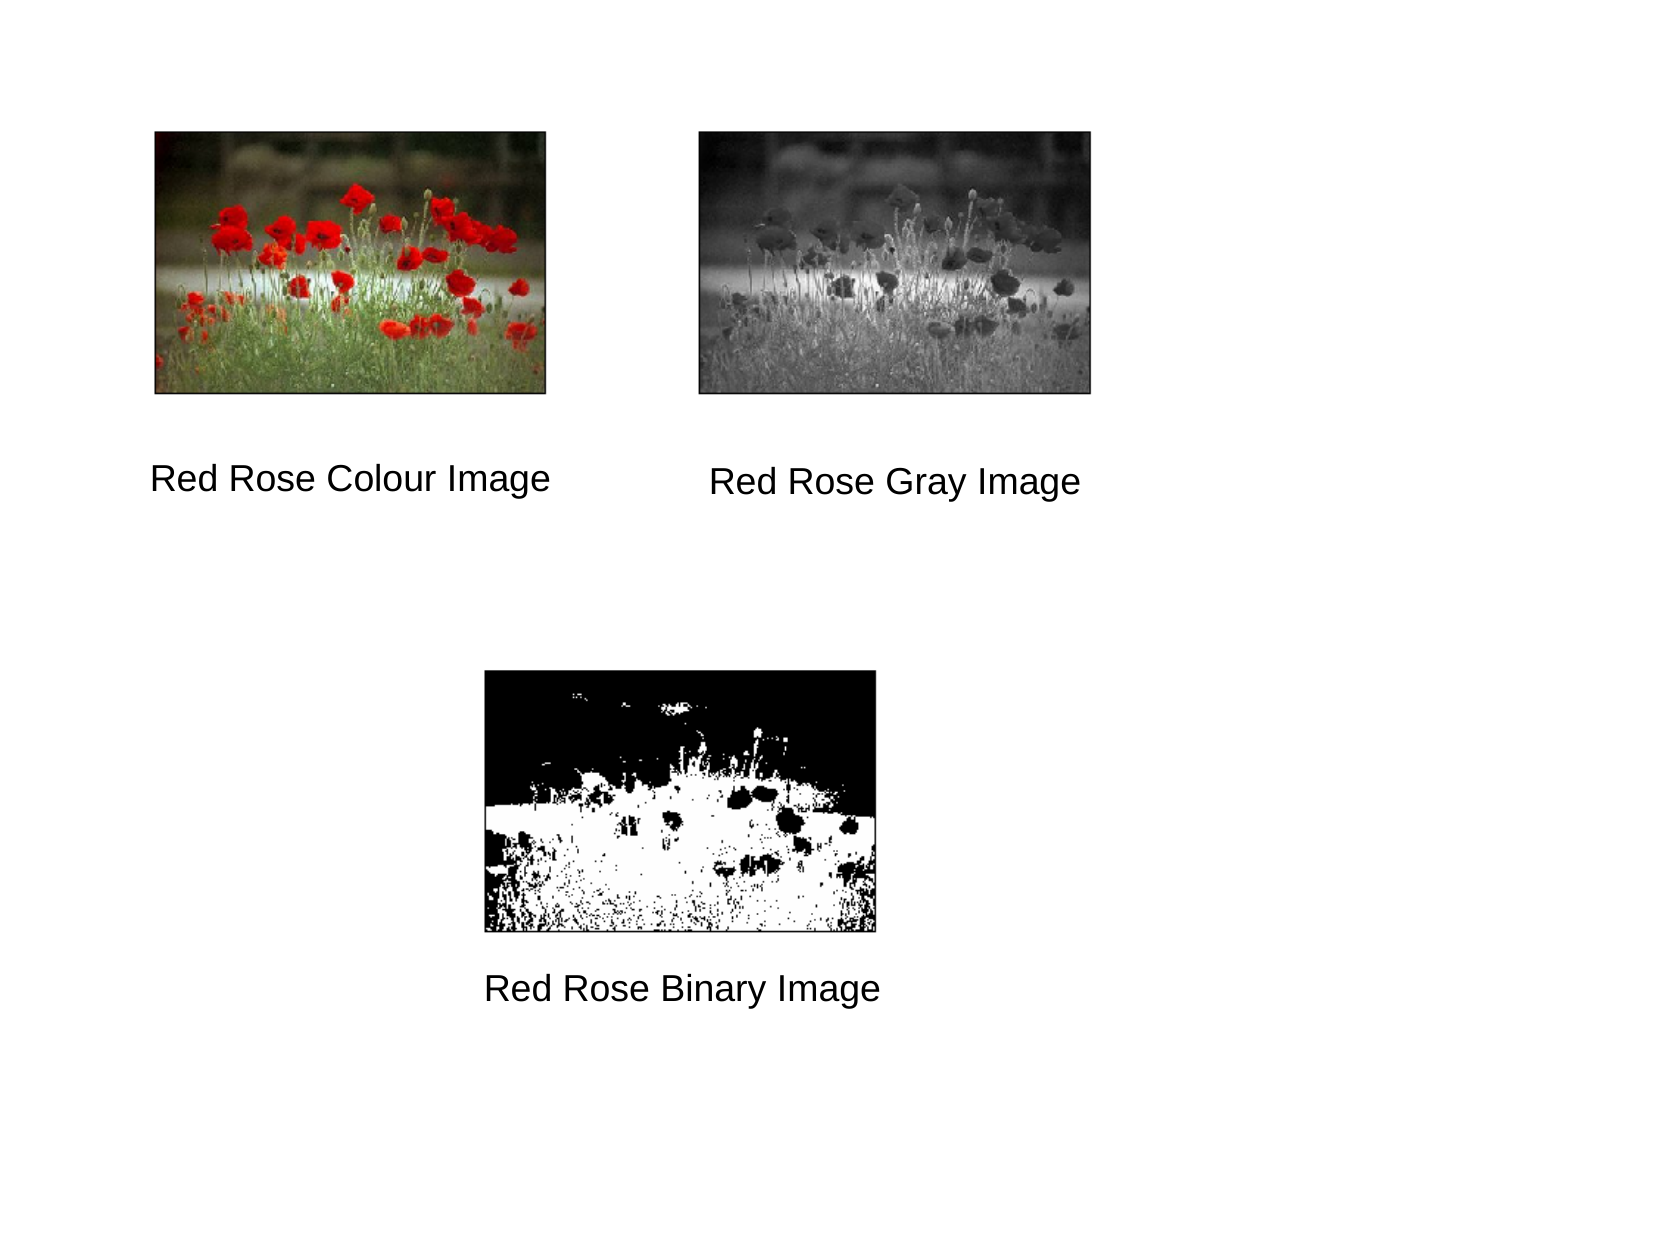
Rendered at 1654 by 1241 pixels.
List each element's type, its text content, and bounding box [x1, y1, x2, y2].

text_box Red Rose Colour Image [135, 450, 566, 507]
text_box Red Rose Gray Image [694, 453, 1097, 511]
picture [90, 89, 611, 437]
picture [634, 89, 1156, 437]
text_box Red Rose Binary Image [469, 960, 896, 1017]
picture [420, 628, 941, 976]
